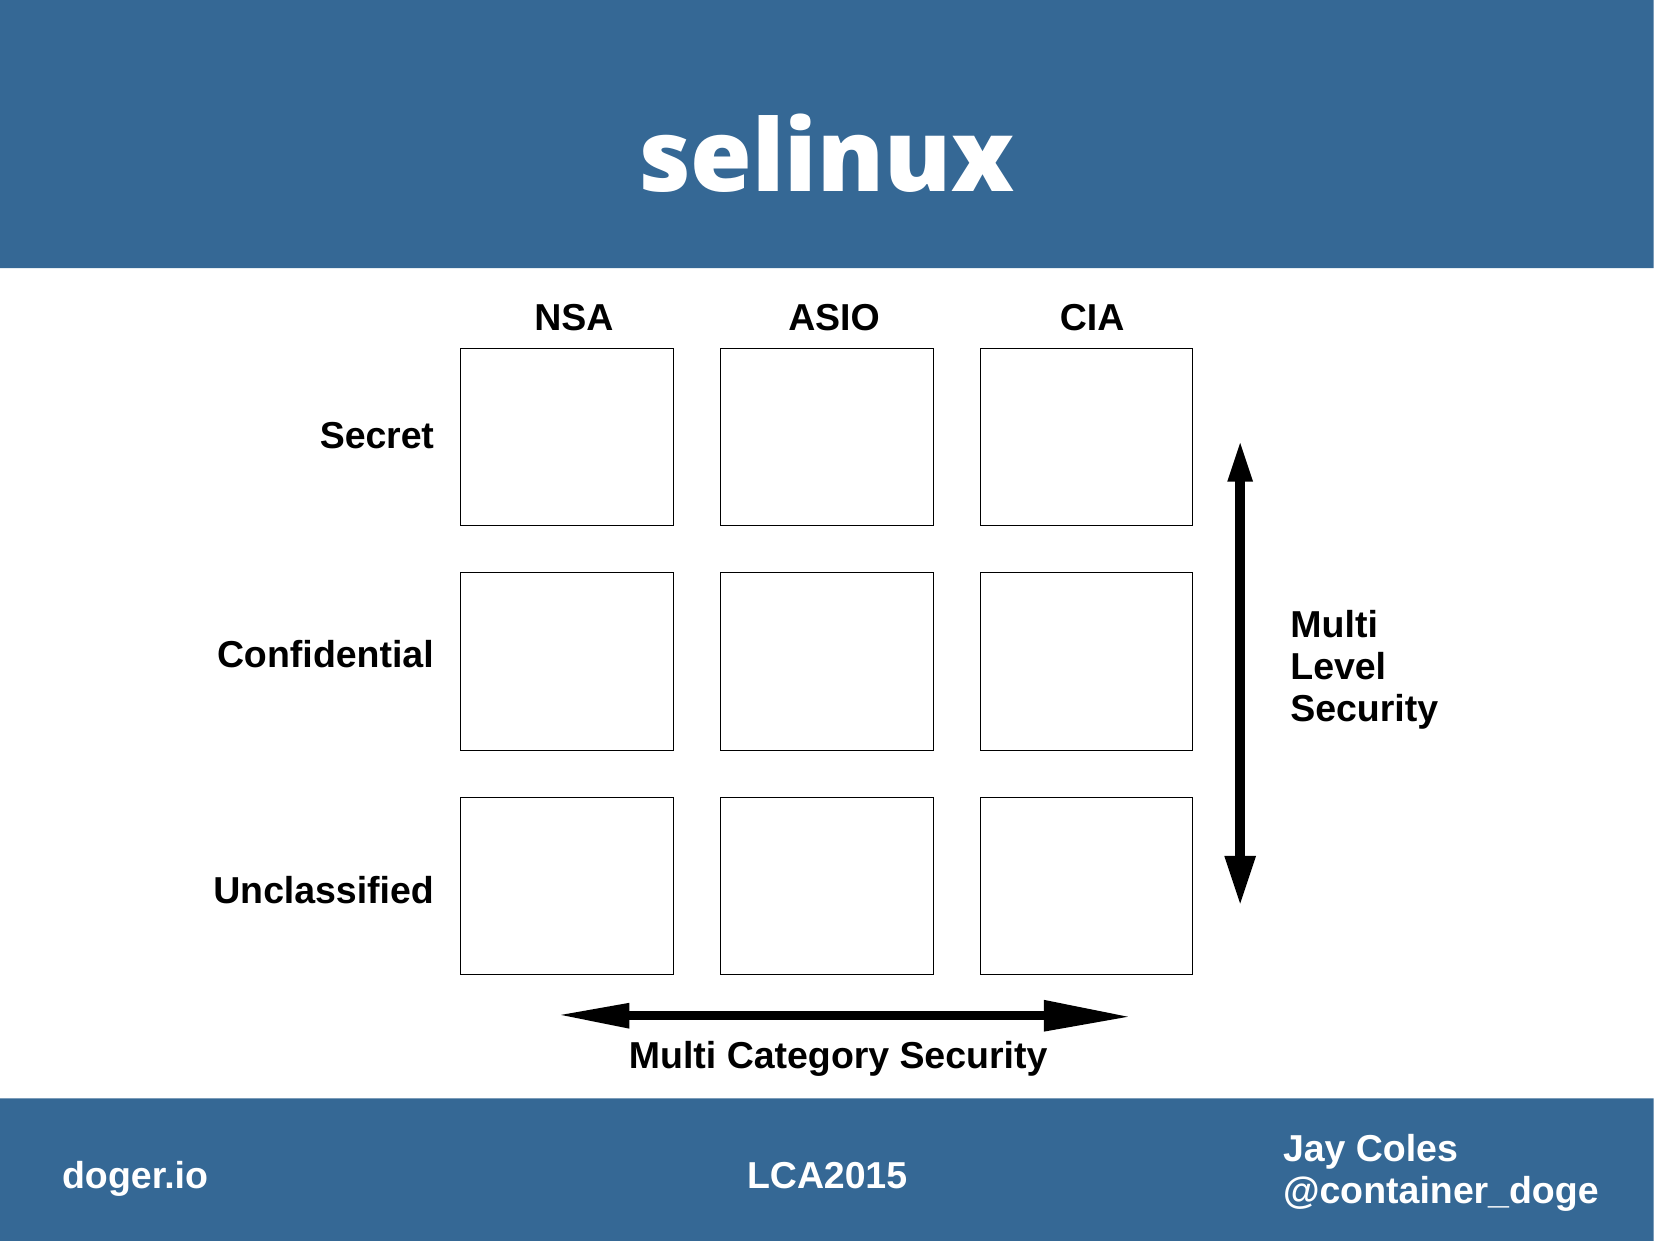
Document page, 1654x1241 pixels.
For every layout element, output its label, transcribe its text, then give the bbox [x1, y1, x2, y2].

text_box CIA [1045, 289, 1223, 347]
text_box [460, 572, 674, 751]
text_box Secret [106, 407, 449, 465]
text_box [720, 797, 934, 975]
text_box [980, 572, 1193, 751]
text_box [460, 797, 674, 975]
text_box Confidential [94, 625, 449, 683]
text_box ASIO [773, 289, 963, 347]
text_box [720, 348, 934, 526]
text_box [720, 572, 934, 751]
text_box Unclassified [118, 862, 449, 920]
text_box [460, 348, 674, 526]
title selinux [82, 49, 1571, 257]
text_box [980, 348, 1193, 526]
text_box [980, 797, 1193, 975]
text_box NSA [519, 289, 697, 347]
text_box Multi Level Security [1275, 596, 1477, 738]
text_box Multi Category Security [614, 1027, 1063, 1085]
